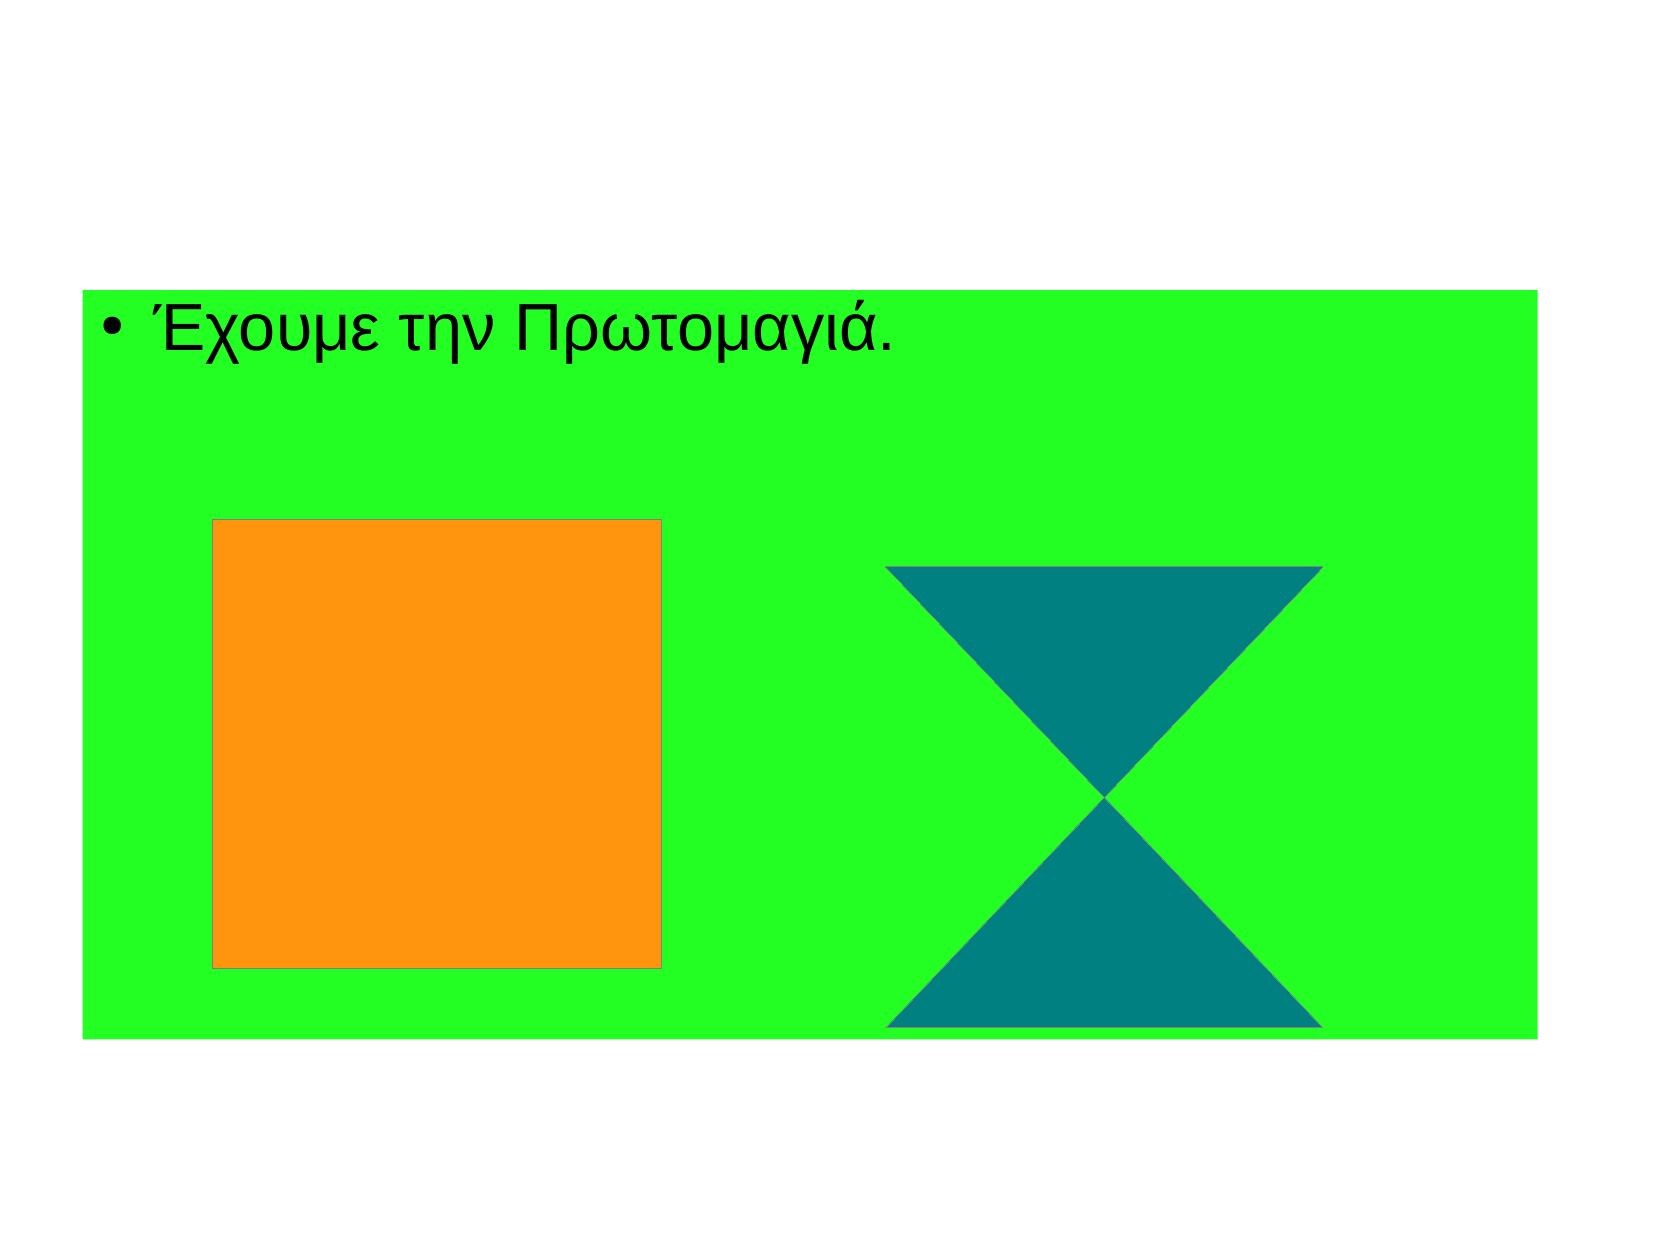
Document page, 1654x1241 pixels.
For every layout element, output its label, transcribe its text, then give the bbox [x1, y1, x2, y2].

text_box [885, 566, 1323, 1028]
list Έχουμε την Πρωτομαγιά. [82, 290, 1538, 1040]
text_box [212, 519, 662, 969]
